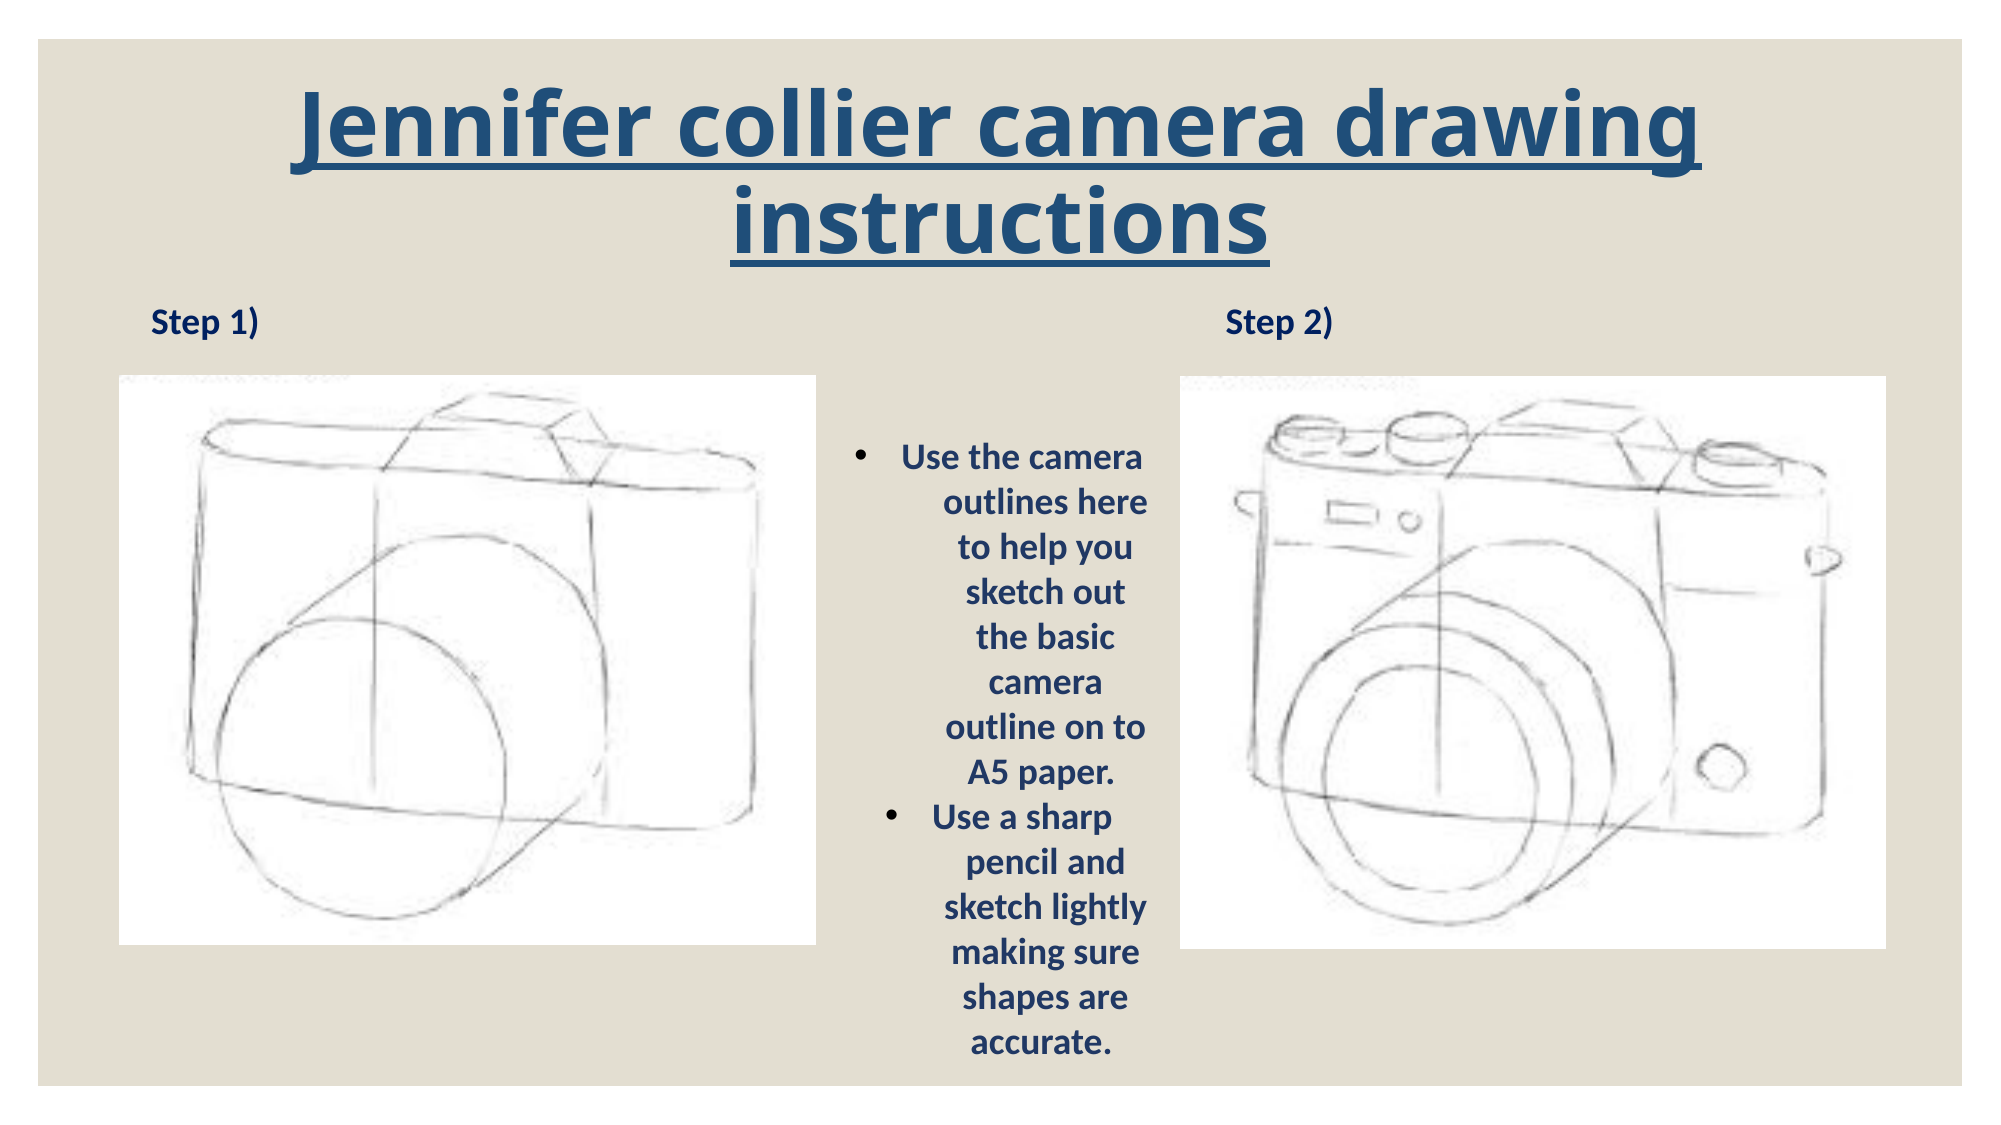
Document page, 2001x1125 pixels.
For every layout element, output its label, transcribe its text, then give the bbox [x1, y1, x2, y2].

picture [1180, 376, 1886, 949]
text_box Step 1) [136, 289, 587, 351]
title Jennifer collier camera drawing instructions [174, 63, 1825, 289]
text_box Step 2) [1210, 289, 1661, 351]
picture [119, 376, 816, 945]
text_box Use the camera outlines here to help you sketch out the basic camera outline on to A5 paper. Use a sharp pencil and sketch lightly making sure shapes are accurate. [832, 424, 1166, 985]
